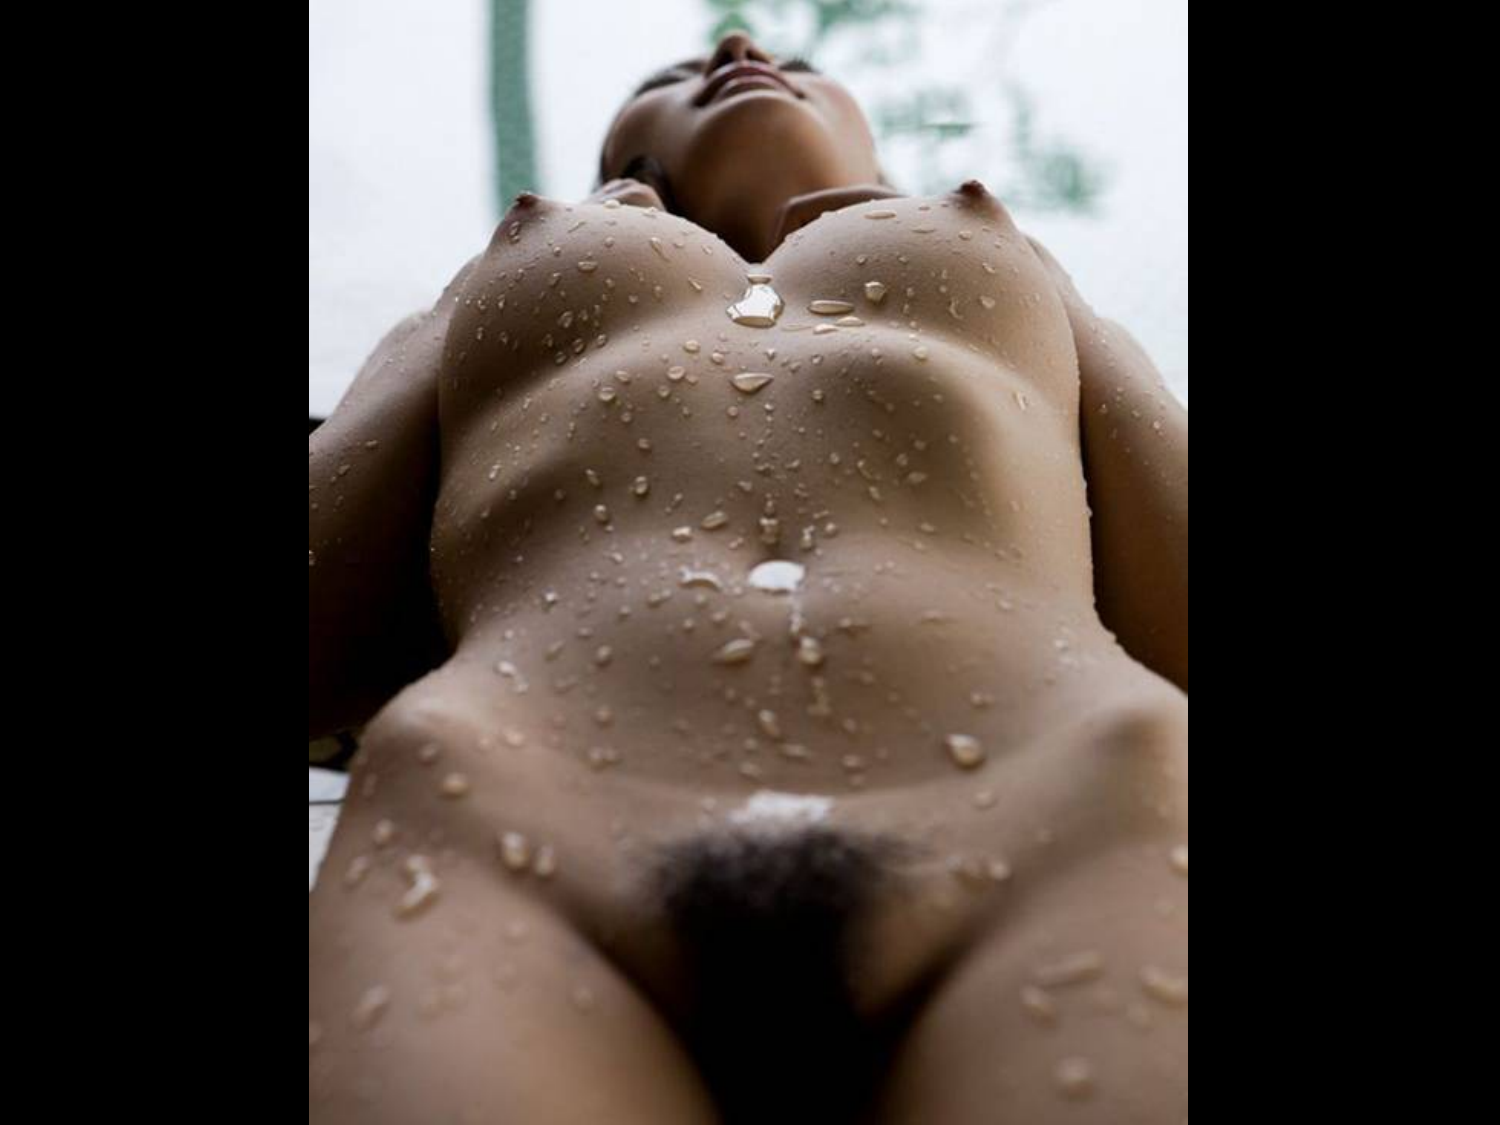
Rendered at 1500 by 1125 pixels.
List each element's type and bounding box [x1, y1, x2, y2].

picture [309, 0, 1188, 1125]
